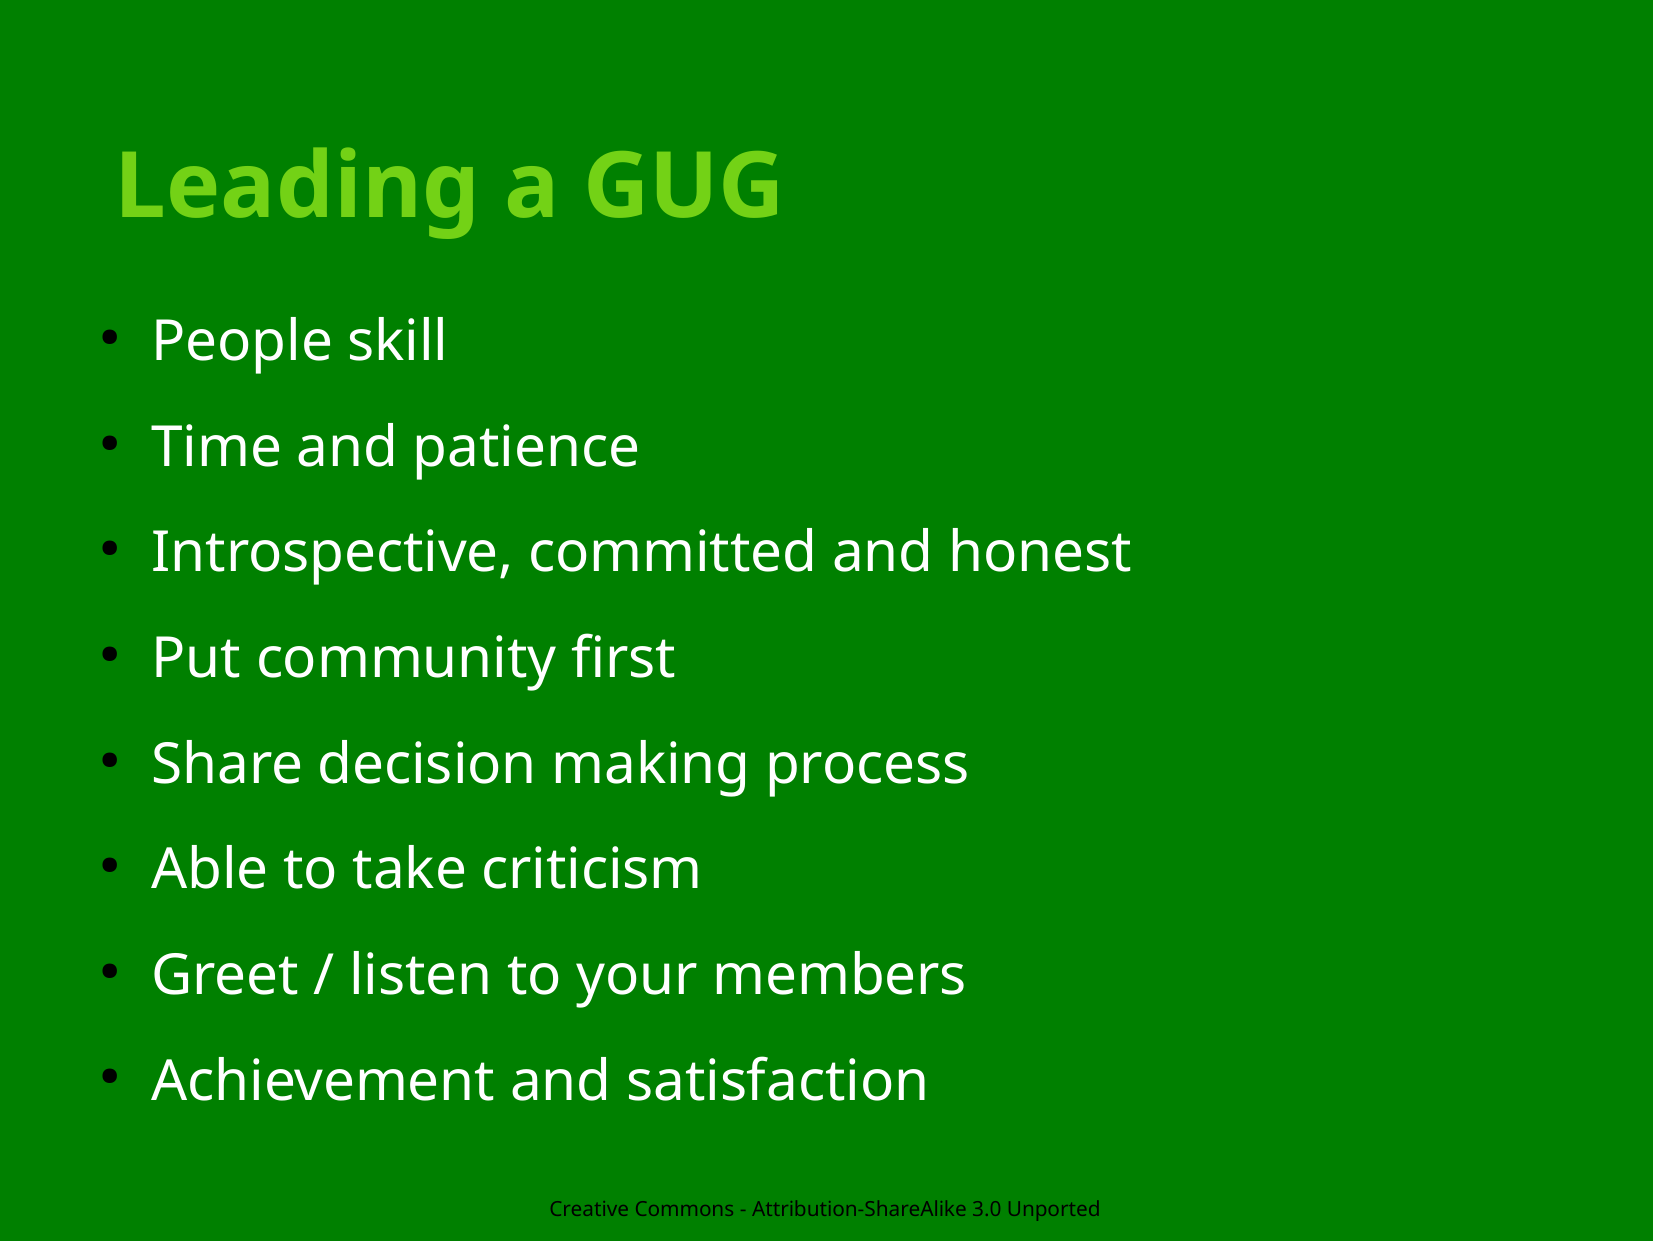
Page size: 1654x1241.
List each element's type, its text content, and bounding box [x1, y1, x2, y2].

list People skill Time and patience Introspective, committed and honest Put community first Share decision making process Able to take criticism Greet / listen to your members Achievement and satisfaction [82, 300, 1575, 1119]
title Leading a GUG [115, 78, 1538, 287]
